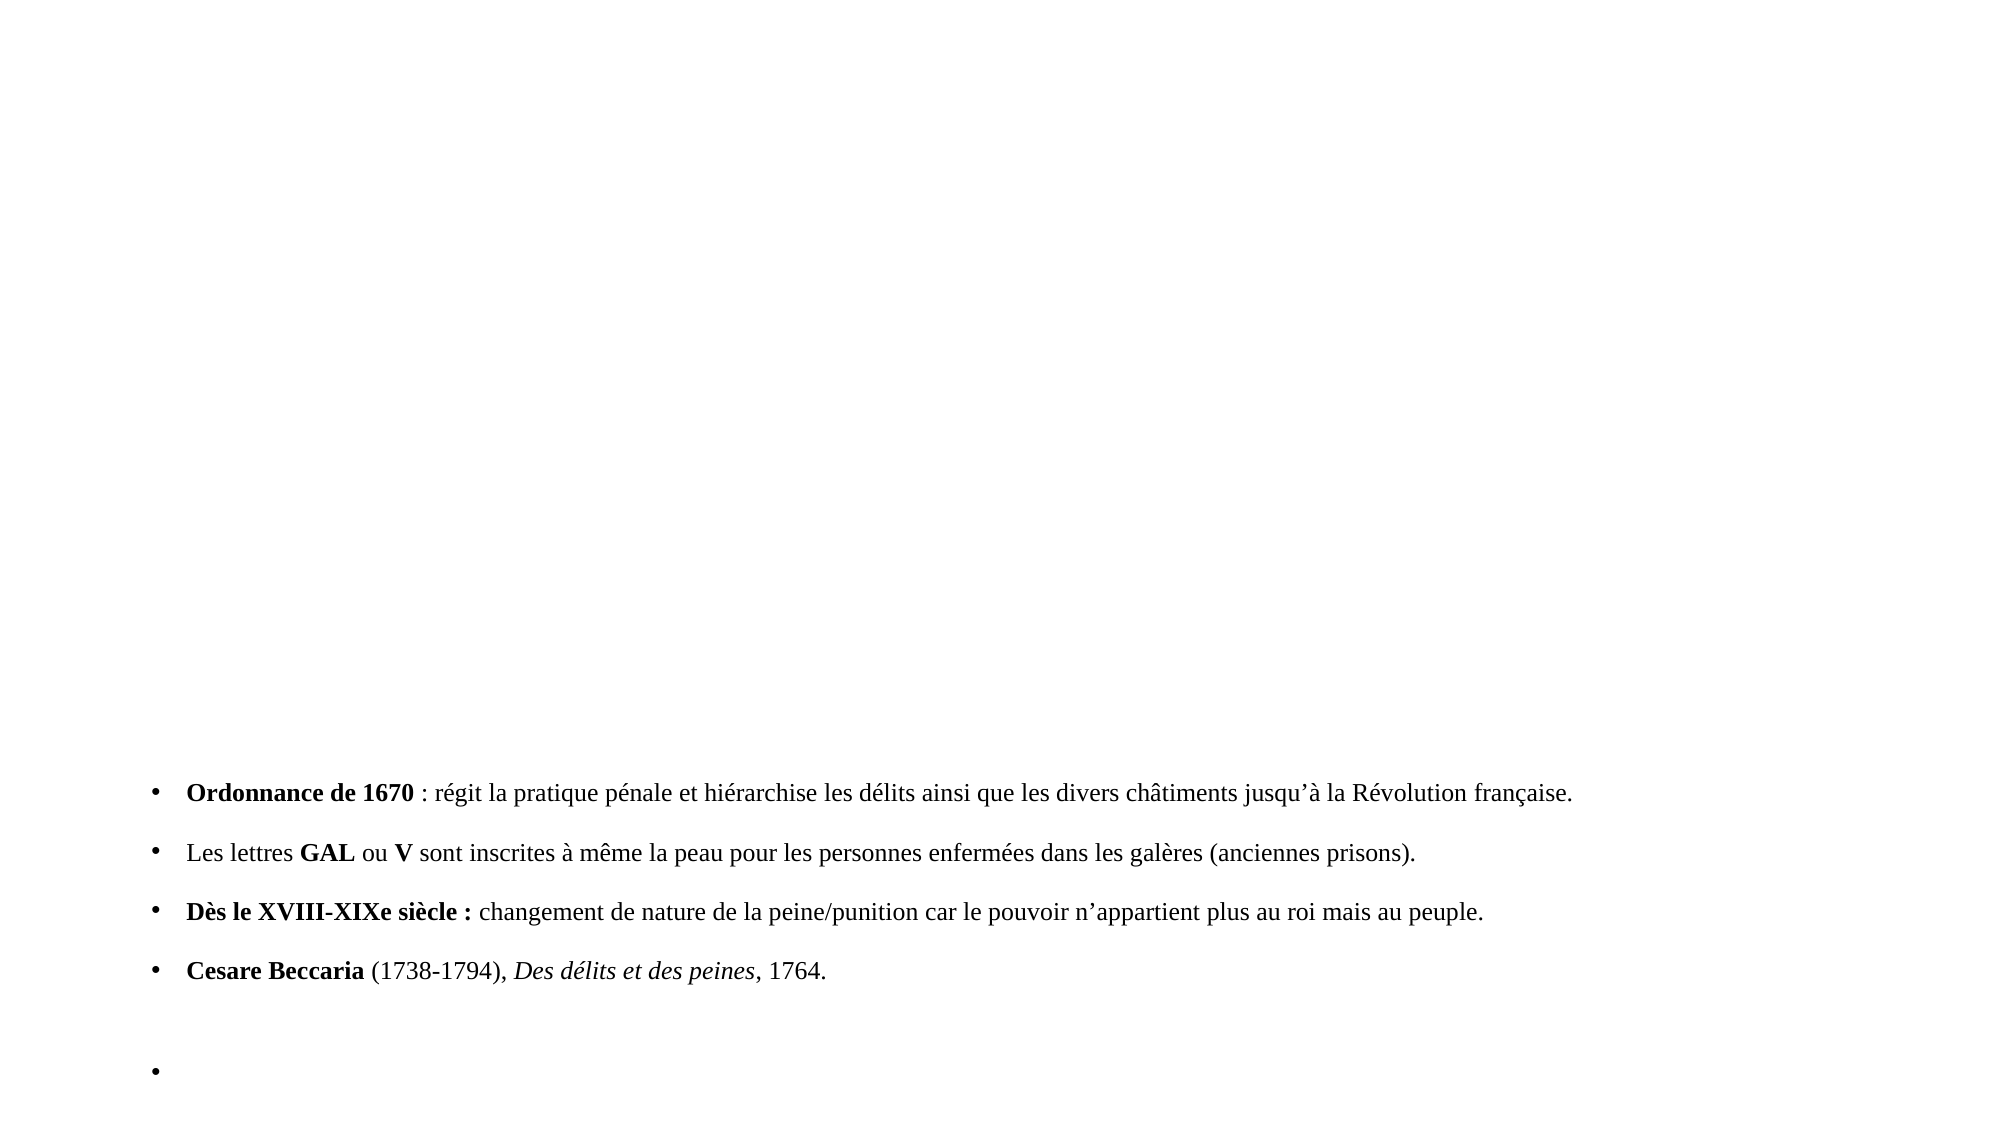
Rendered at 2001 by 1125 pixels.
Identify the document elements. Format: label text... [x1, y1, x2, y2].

list Ordonnance de 1670 : régit la pratique pénale et hiérarchise les délits ainsi que les divers châtiments jusqu’à la Révolution française. Les lettres GAL ou V sont inscrites à même la peau pour les personnes enfermées dans les galères (anciennes prisons). Dès le XVIII-XIXe siècle : changement de nature de la peine/punition car le pouvoir n’appartient plus au roi mais au peuple. Cesare Beccaria (1738-1794), Des délits et des peines, 1764. [55, 71, 1949, 1101]
